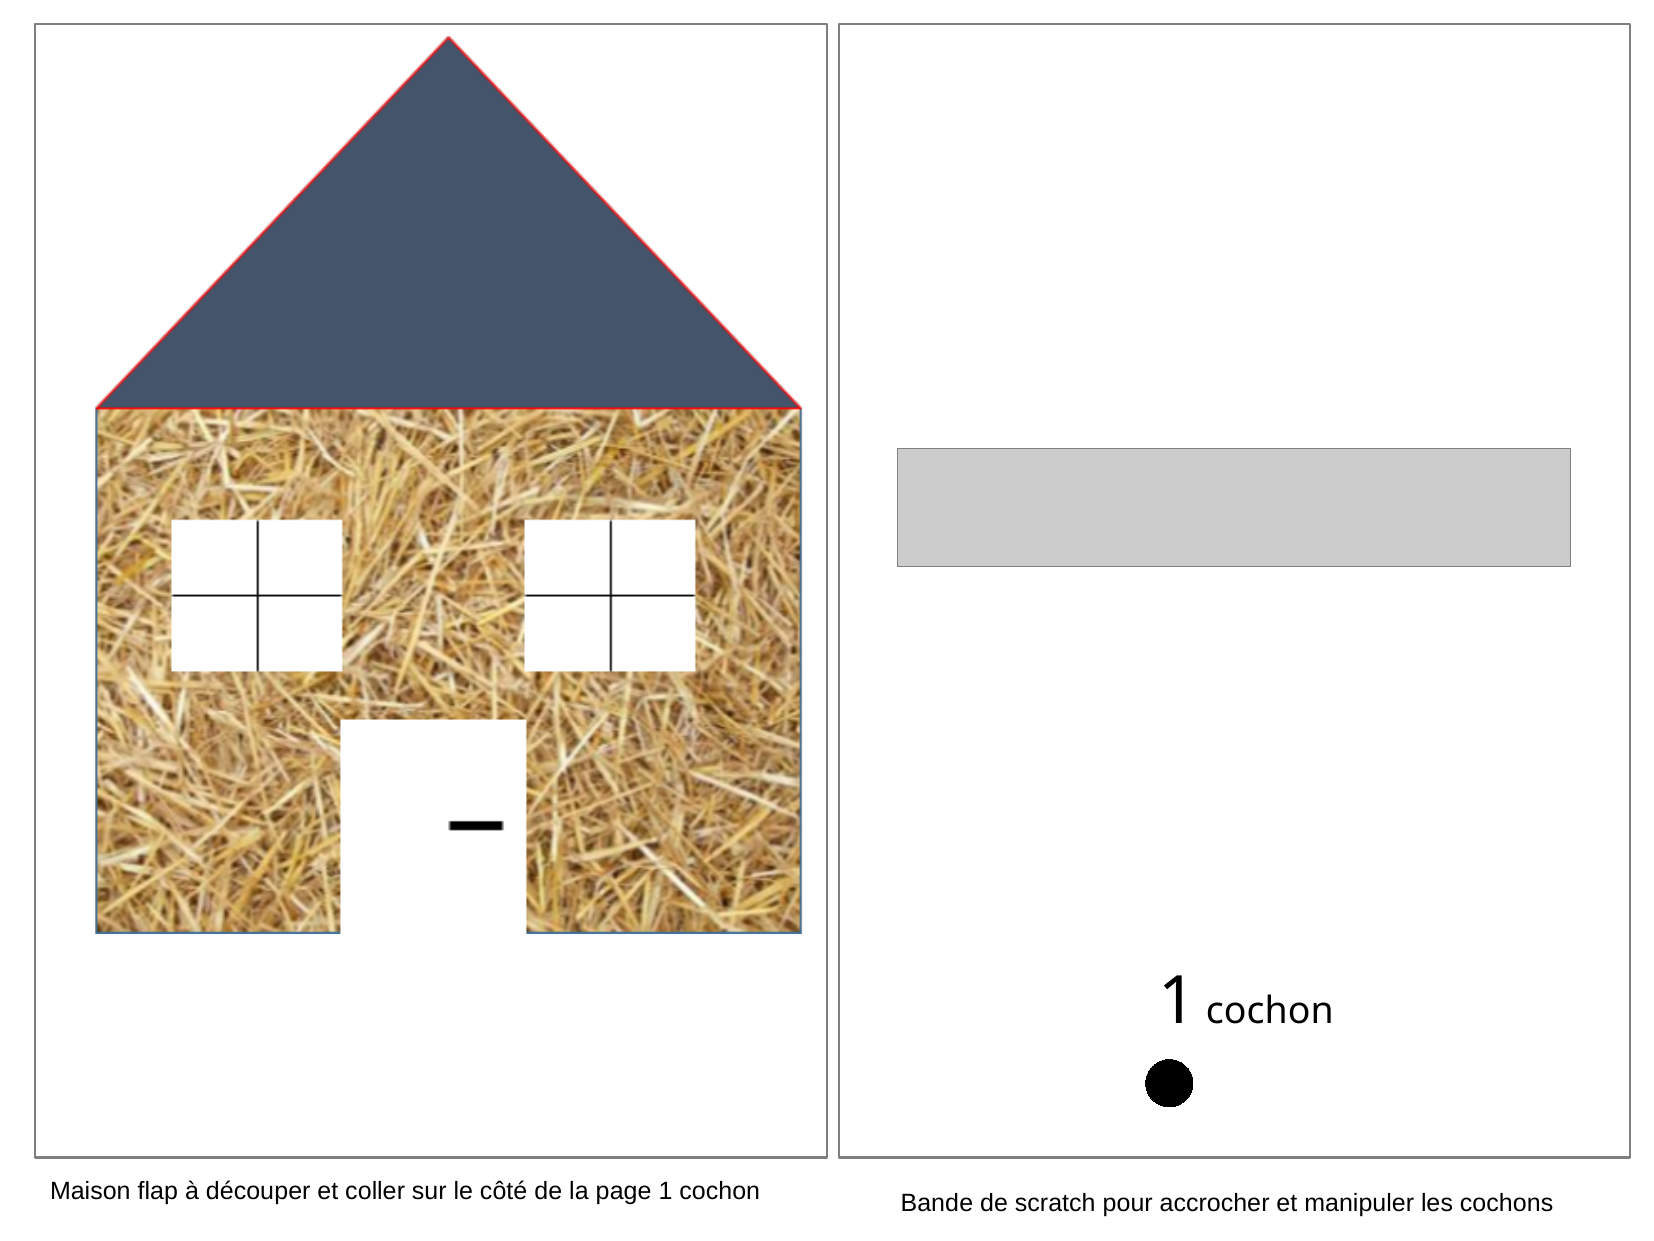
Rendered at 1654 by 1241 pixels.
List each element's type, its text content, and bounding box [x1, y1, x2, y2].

text_box [35, 23, 827, 1158]
text_box 1 cochon [885, 944, 1607, 1107]
text_box [838, 23, 1630, 1158]
text_box Bande de scratch pour accrocher et manipuler les cochons [885, 1181, 1624, 1224]
text_box Maison flap à découper et coller sur le côté de la page 1 cochon [35, 1169, 804, 1212]
picture [94, 35, 804, 934]
